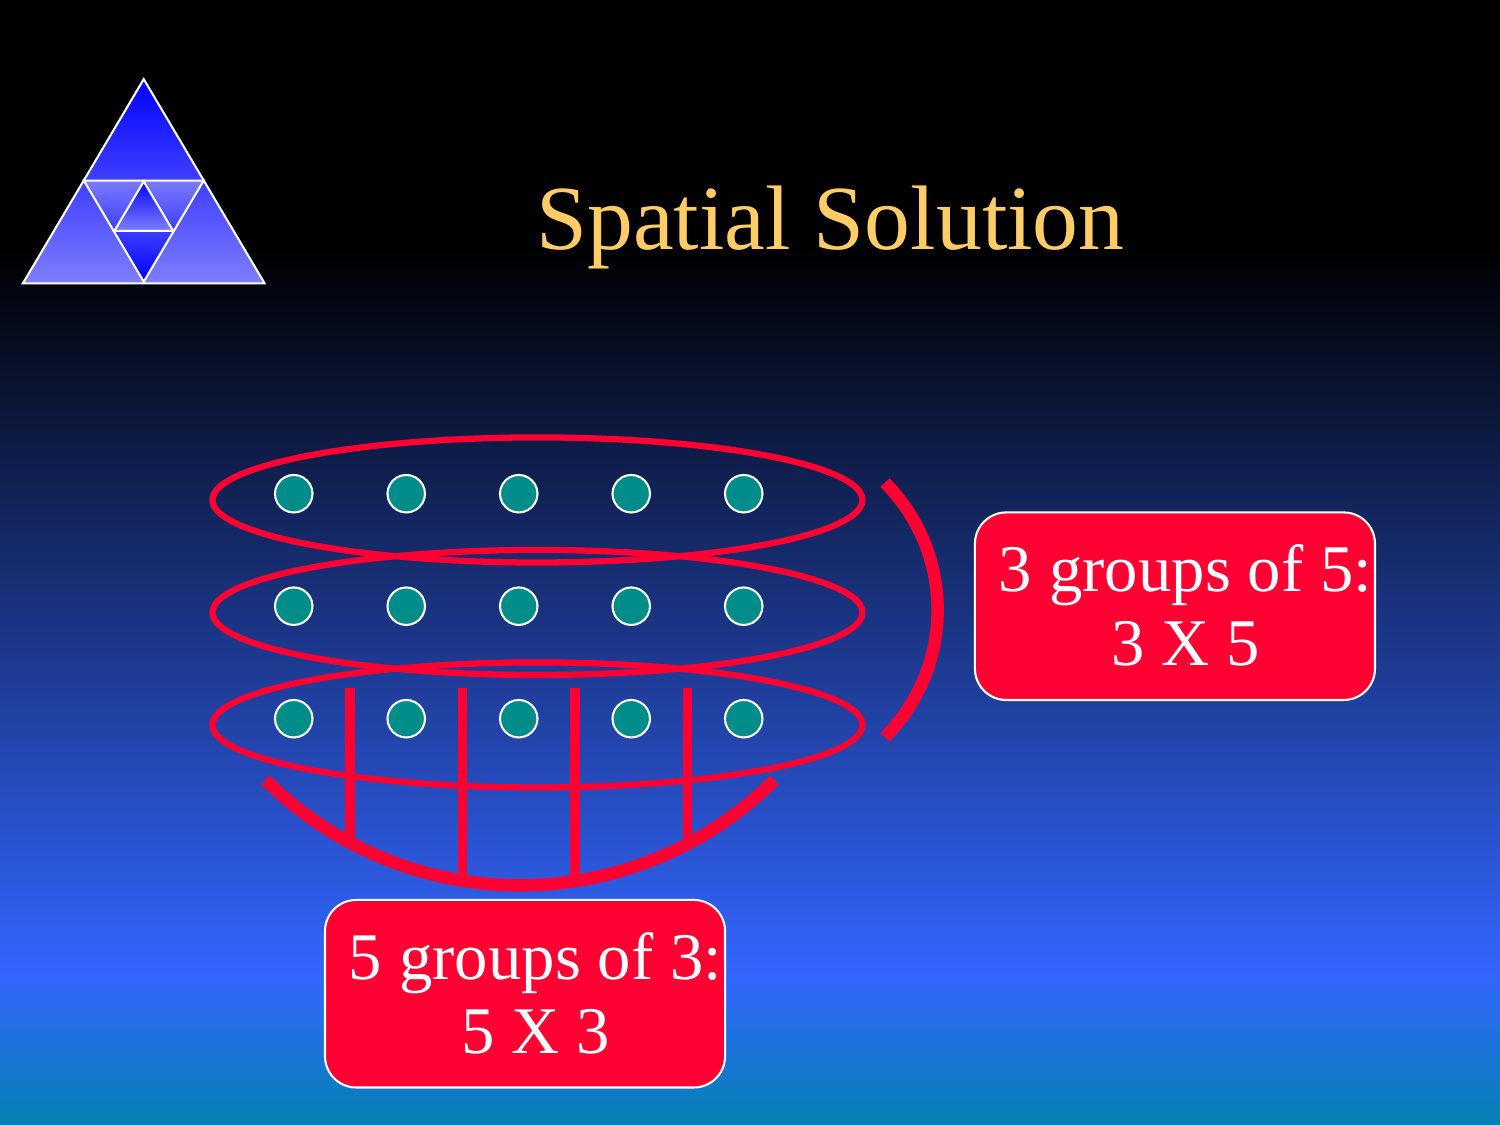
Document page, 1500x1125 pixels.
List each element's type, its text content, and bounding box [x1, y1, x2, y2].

text_box [274, 699, 313, 738]
title Spatial Solution [275, 124, 1388, 313]
text_box 5 groups of 3: 5 X 3 [324, 899, 726, 1088]
text_box [499, 699, 538, 738]
text_box 3 groups of 5: 3 X 5 [974, 512, 1375, 700]
text_box [387, 474, 426, 513]
text_box [499, 587, 538, 625]
text_box [499, 474, 538, 513]
text_box [387, 587, 426, 625]
text_box [274, 474, 313, 513]
text_box [612, 587, 651, 625]
text_box [724, 474, 763, 513]
text_box [724, 699, 763, 738]
text_box [387, 699, 426, 738]
text_box [612, 699, 651, 738]
text_box [612, 474, 651, 513]
text_box [274, 587, 313, 625]
text_box [724, 587, 763, 625]
